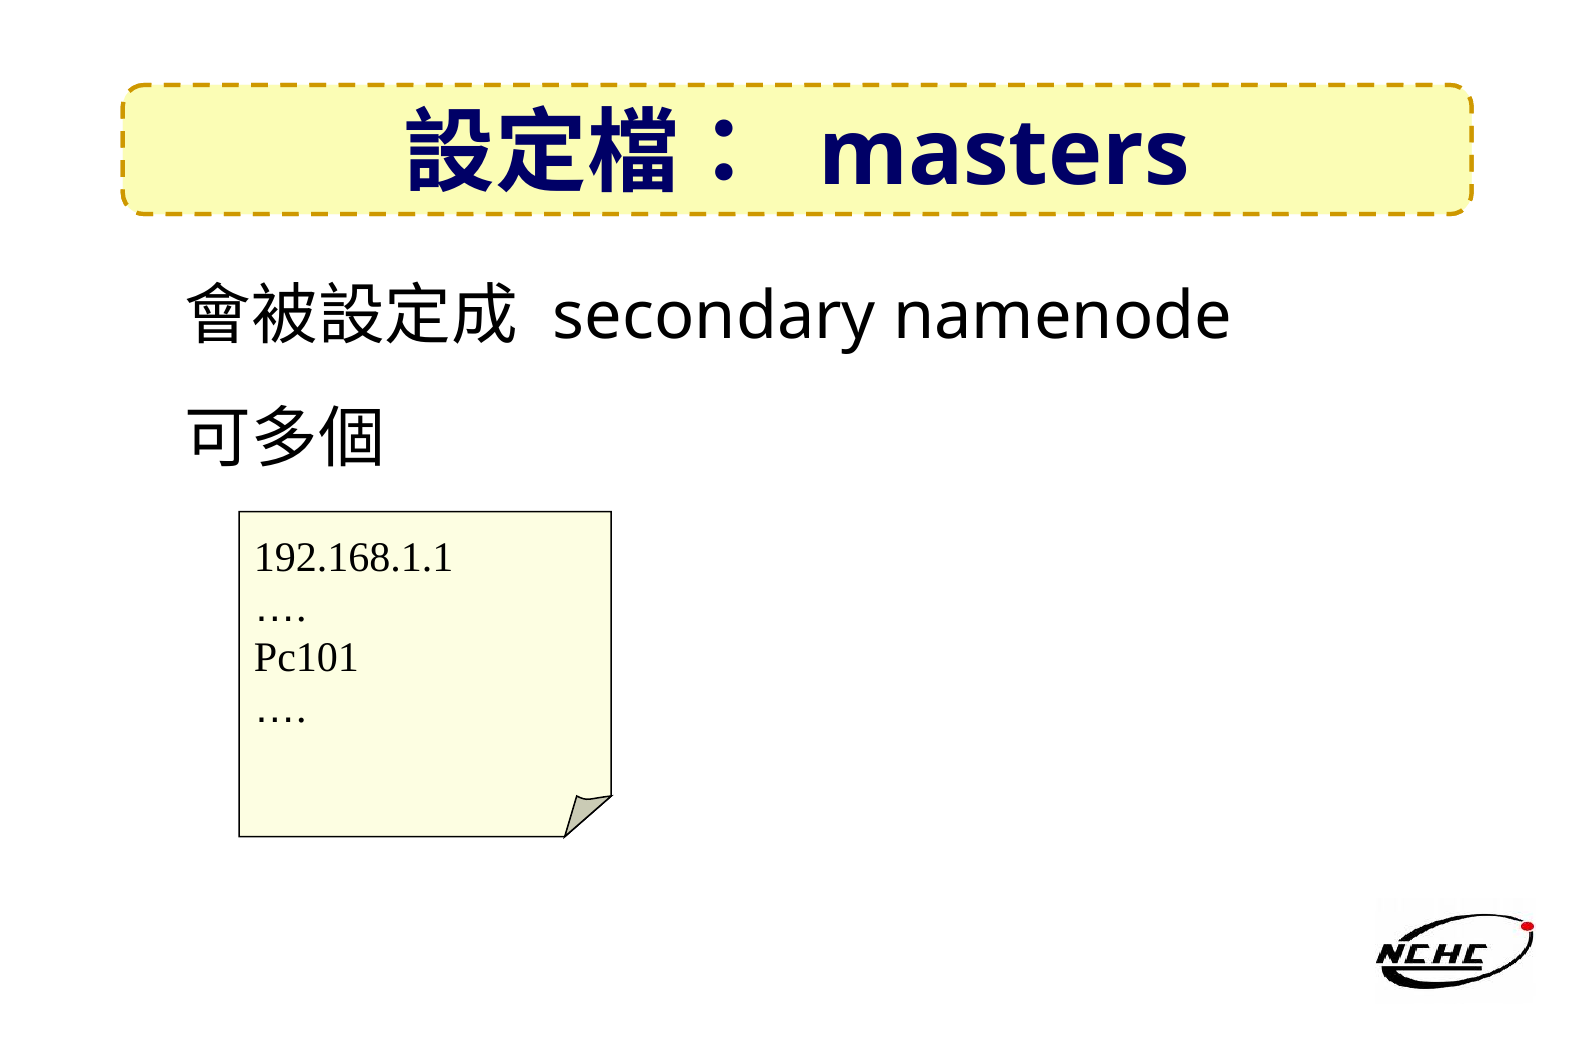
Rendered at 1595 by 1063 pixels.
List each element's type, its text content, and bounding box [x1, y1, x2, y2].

picture [1375, 898, 1536, 1004]
list 會被設定成 secondary namenode 可多個 [169, 243, 1425, 899]
title 設定檔： masters [169, 85, 1425, 205]
text_box 192.168.1.1 …. Pc101 …. [239, 511, 612, 837]
